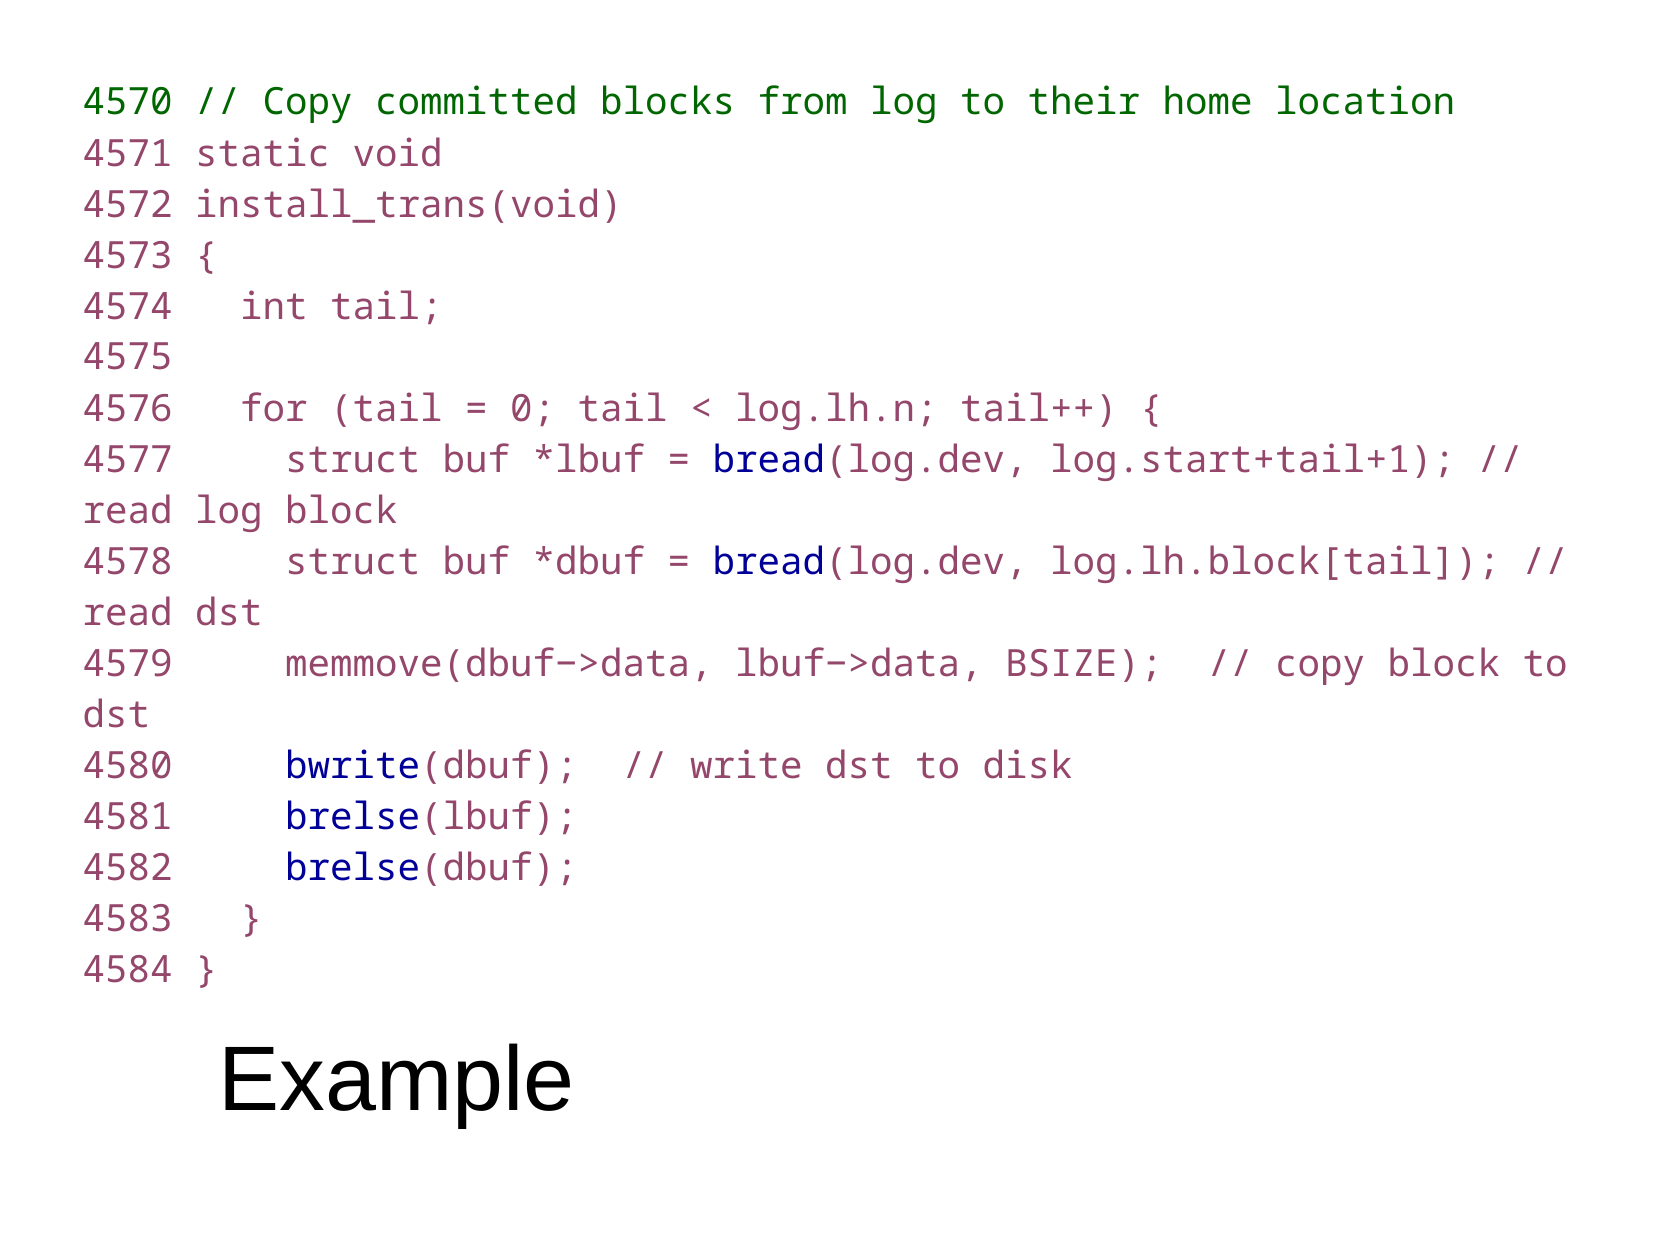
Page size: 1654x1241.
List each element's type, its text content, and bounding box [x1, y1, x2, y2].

title Example [61, 975, 733, 1183]
list 4570 // Copy committed blocks from log to their home location 4571 static void 4572 install_trans(void) 4573 { 4574 int tail; 4575 4576 for (tail = 0; tail < log.lh.n; tail++) { 4577 struct buf *lbuf = bread(log.dev, log.start+tail+1); // read log block 4578 struct buf *dbuf = bread(log.dev, log.lh.block[tail]); // read dst 4579 memmove(dbuf−>data, lbuf−>data, BSIZE); // copy block to dst 4580 bwrite(dbuf); // write dst to disk 4581 brelse(lbuf); 4582 brelse(dbuf); 4583 } 4584 } [82, 75, 1571, 1010]
